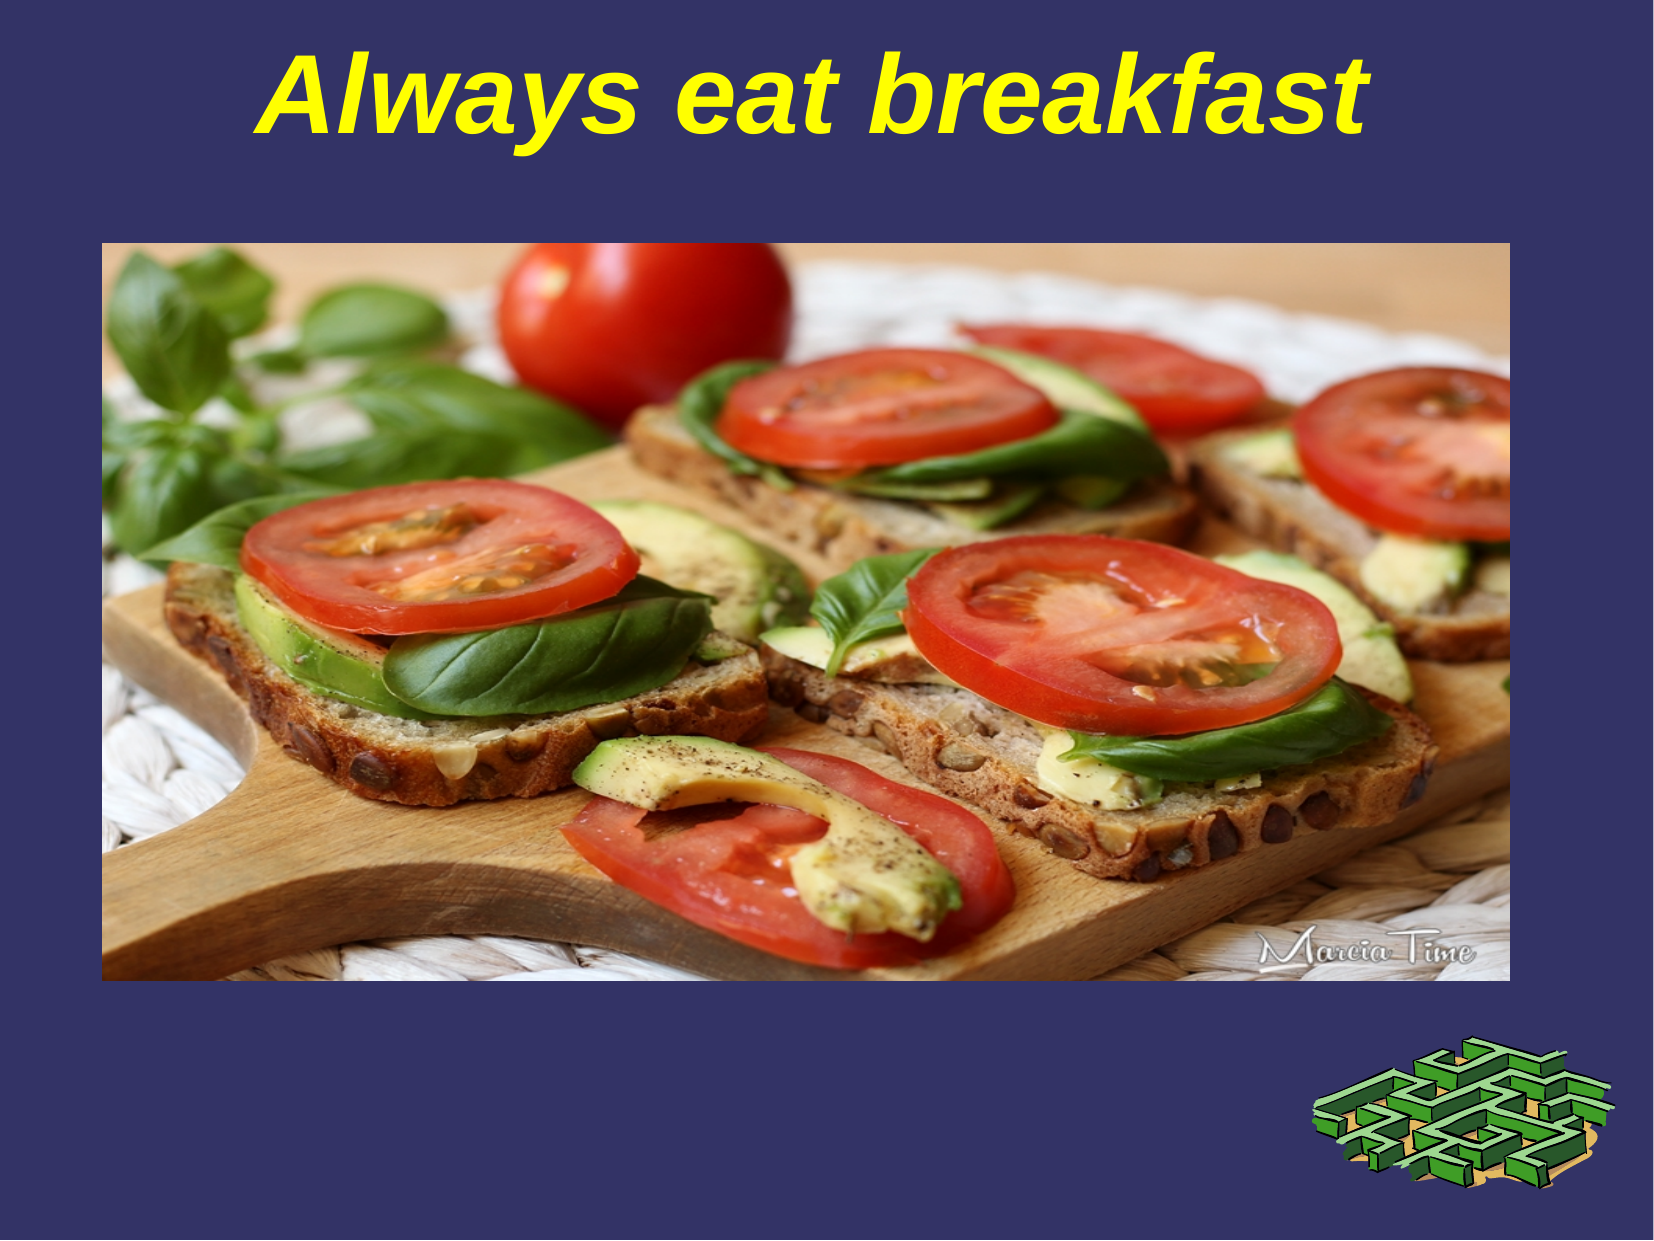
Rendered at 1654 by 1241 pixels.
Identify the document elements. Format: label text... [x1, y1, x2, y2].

picture [102, 243, 1510, 981]
title Always eat breakfast [121, 0, 1534, 277]
